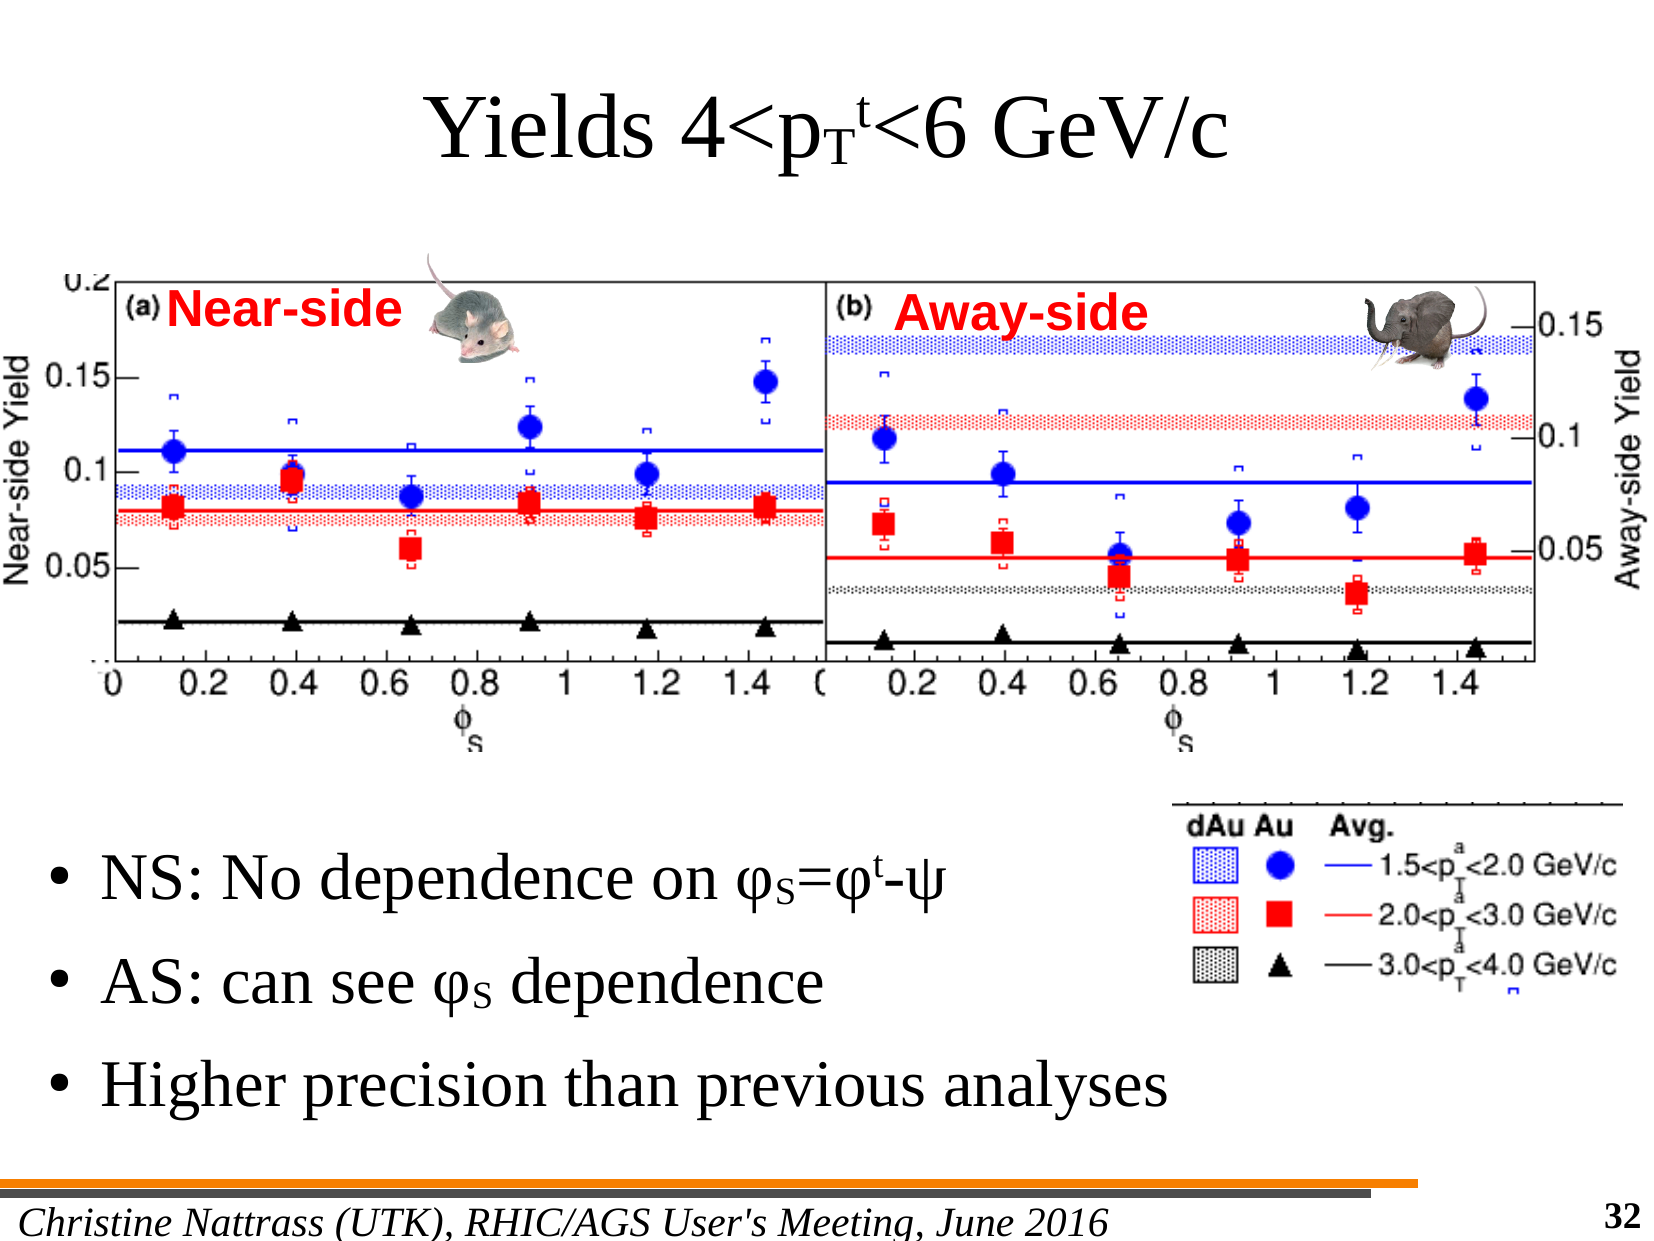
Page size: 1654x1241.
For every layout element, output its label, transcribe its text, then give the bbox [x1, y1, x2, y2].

text_box Near-side [137, 272, 412, 346]
list NS: No dependence on φS=φt-ψ AS: can see φS dependence Higher precision than previous analyses [30, 840, 1636, 1171]
text_box Away-side [878, 275, 1179, 350]
title Yields 4<pTt<6 GeV/c [82, 58, 1571, 195]
picture [0, 245, 1651, 752]
picture [1172, 802, 1623, 1000]
